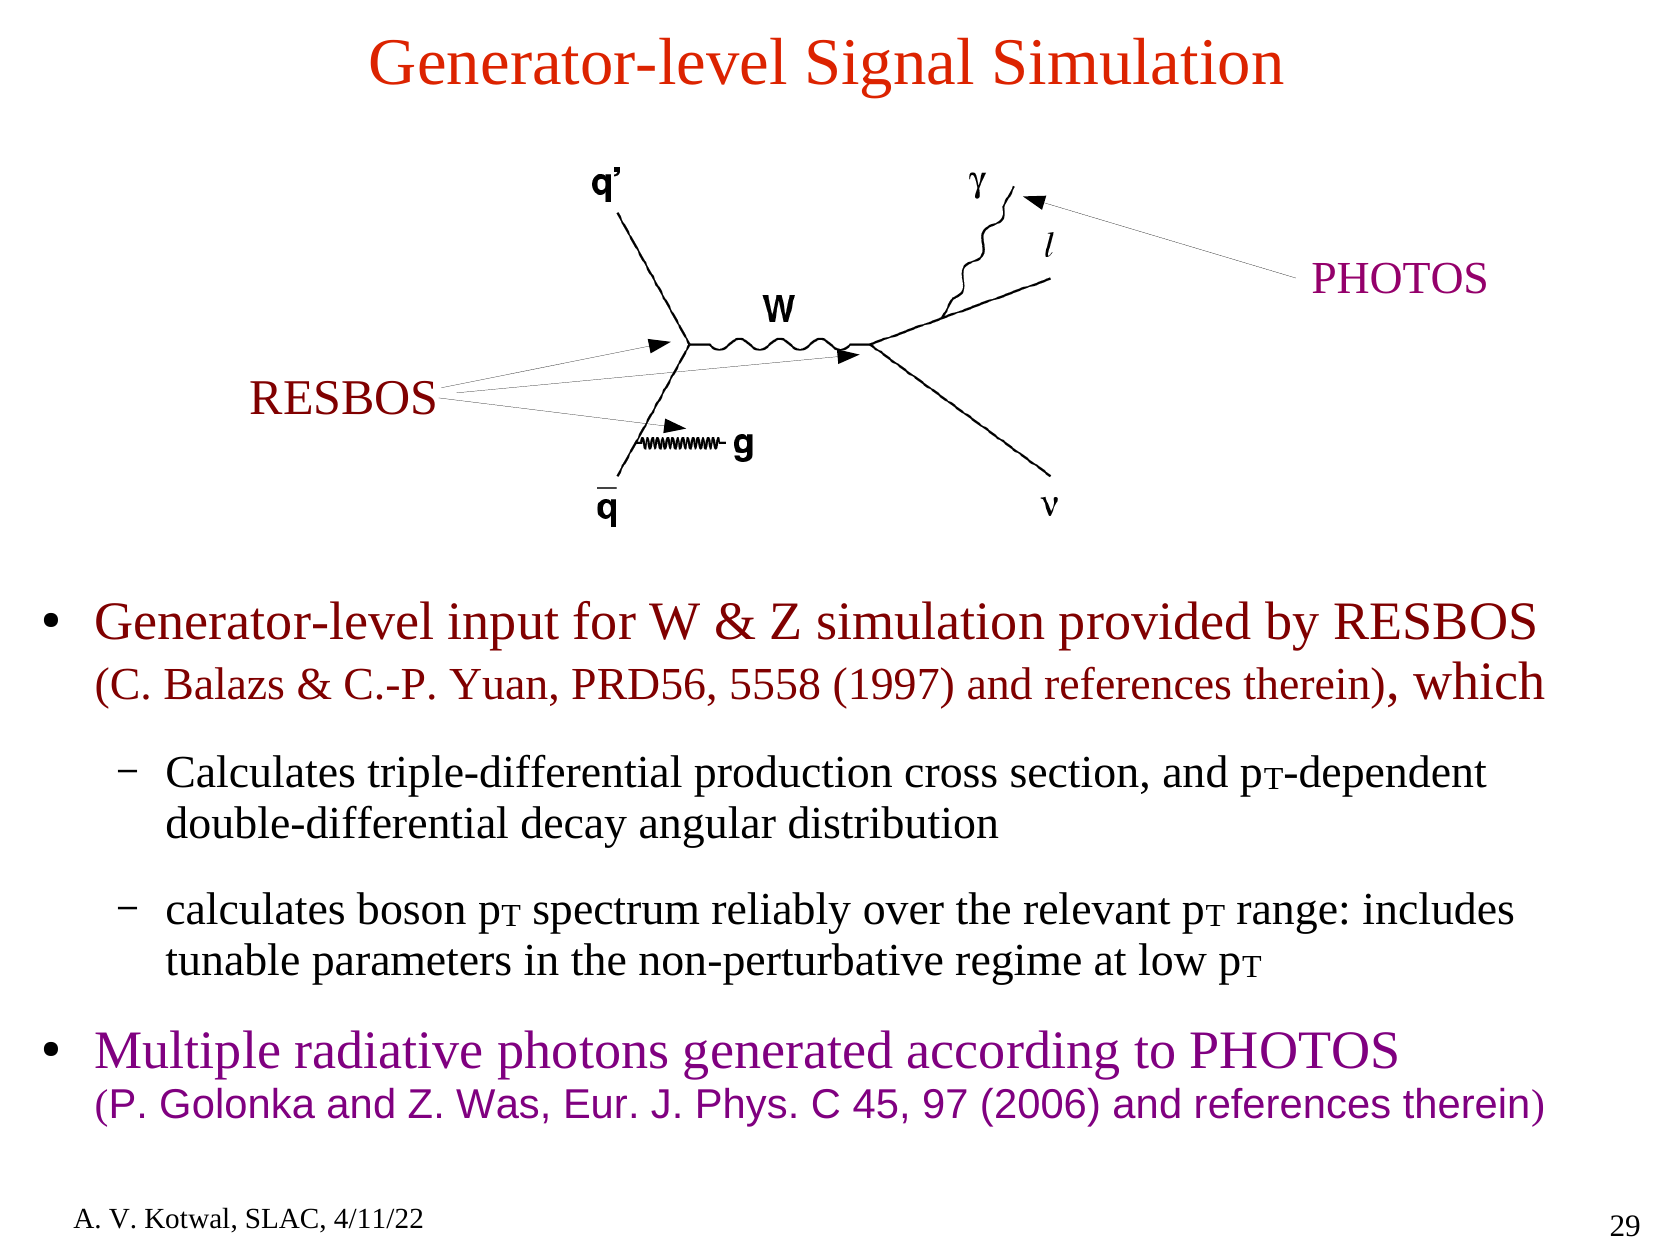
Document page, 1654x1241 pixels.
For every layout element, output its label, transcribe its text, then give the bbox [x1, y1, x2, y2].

picture [581, 147, 1086, 541]
title Generator-level Signal Simulation [121, 8, 1534, 115]
text_box RESBOS [249, 370, 440, 426]
text_box PHOTOS [1311, 252, 1490, 309]
list Generator-level input for W & Z simulation provided by RESBOS (C. Balazs & C.-P. Yuan, PRD56, 5558 (1997) and references therein), which Calculates triple-differential production cross section, and pT-dependent double-differential decay angular distribution calculates boson pT spectrum reliably over the relevant pT range: includes tunable parameters in the non-perturbative regime at low pT Multiple radiative photons generated according to PHOTOS (P. Golonka and Z. Was, Eur. J. Phys. C 45, 97 (2006) and references therein) [23, 591, 1627, 1241]
